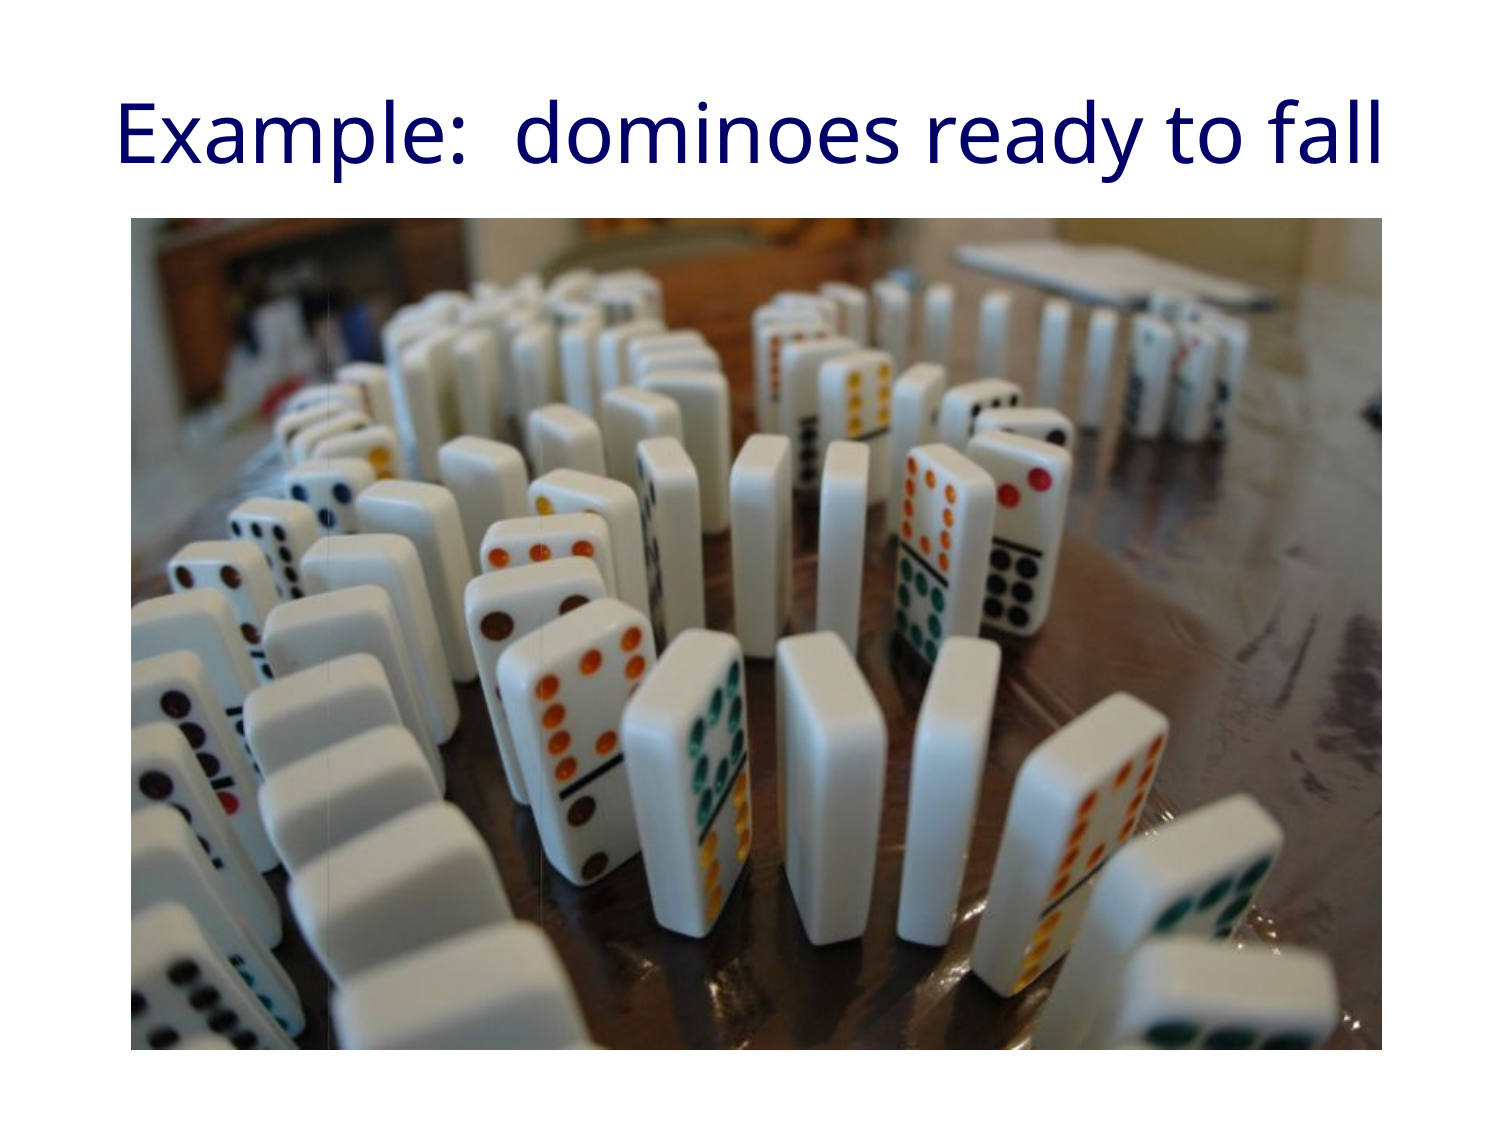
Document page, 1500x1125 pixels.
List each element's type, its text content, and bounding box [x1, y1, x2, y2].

picture [131, 218, 1382, 1051]
title Example: dominoes ready to fall [112, 37, 1388, 226]
